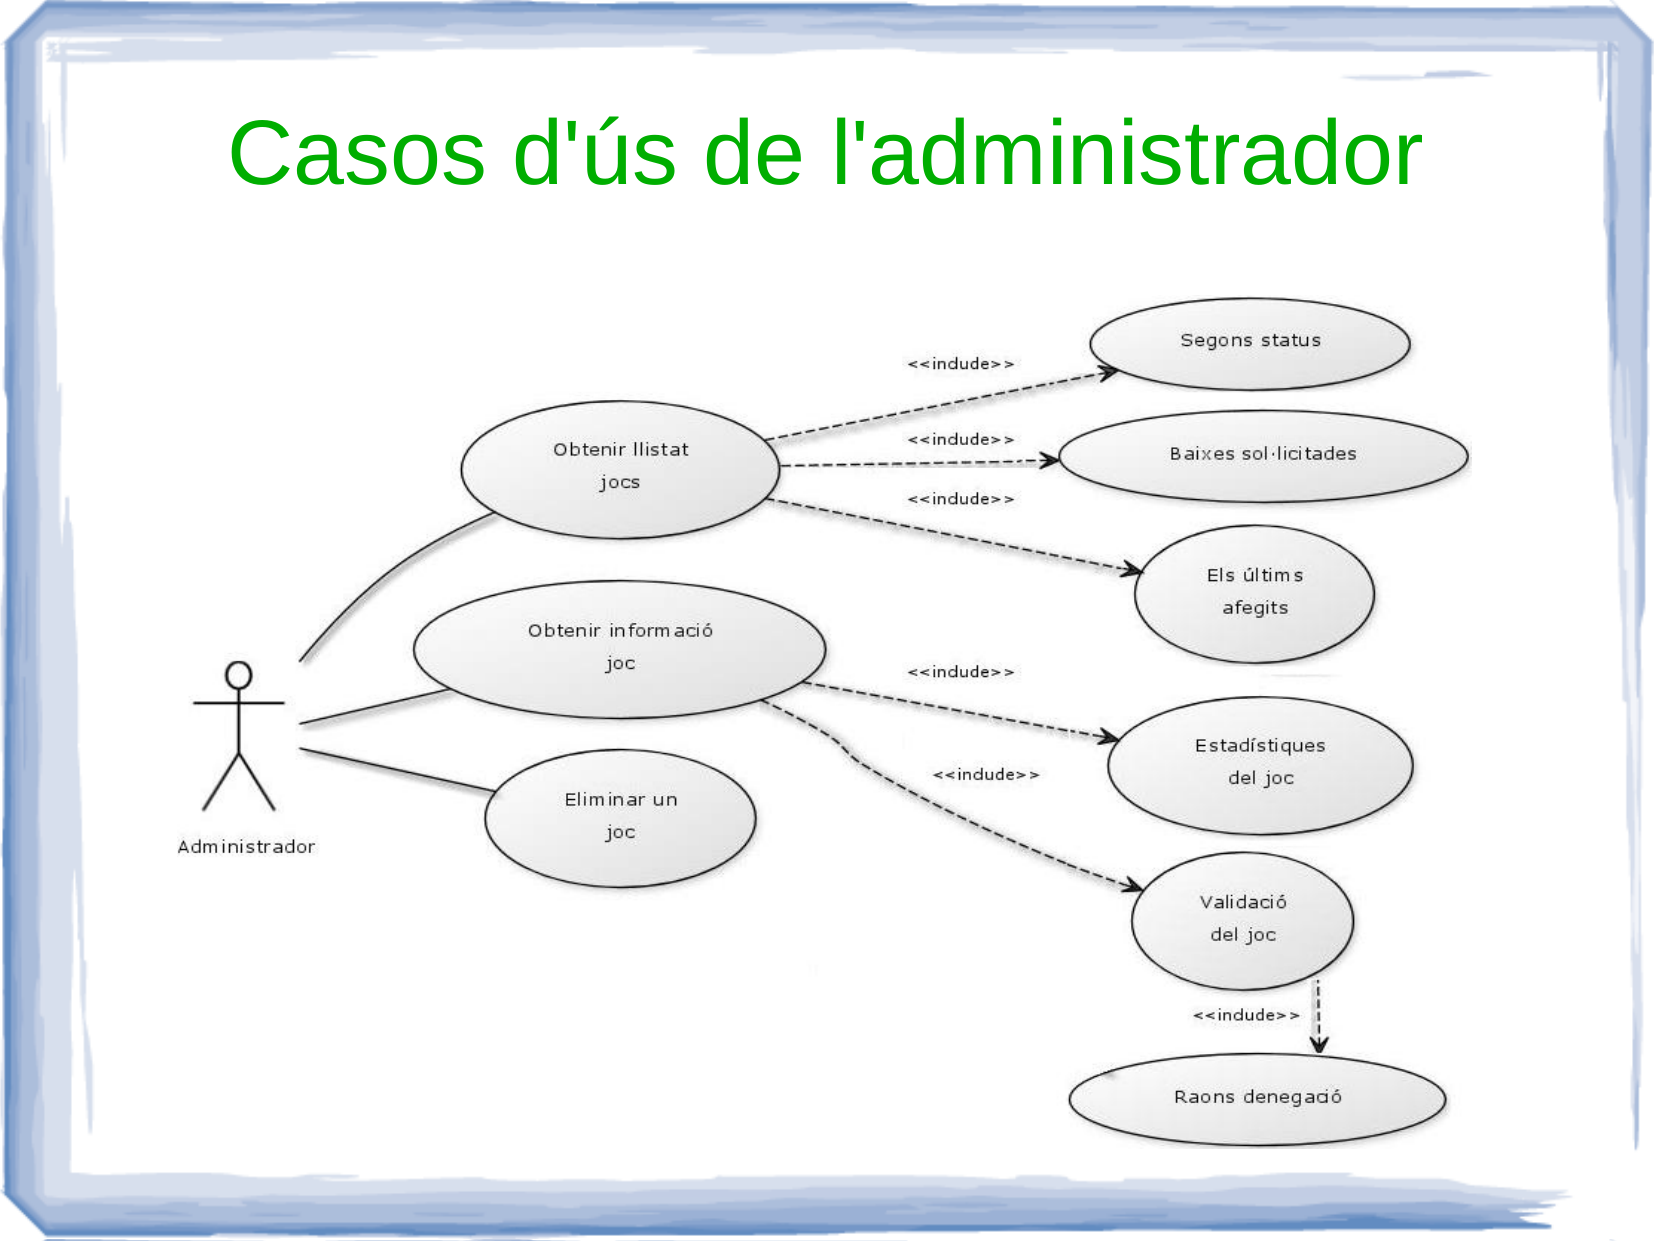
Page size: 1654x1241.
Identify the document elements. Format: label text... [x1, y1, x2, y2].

title Casos d'ús de l'administrador [82, 56, 1571, 250]
picture [0, 0, 1654, 1241]
